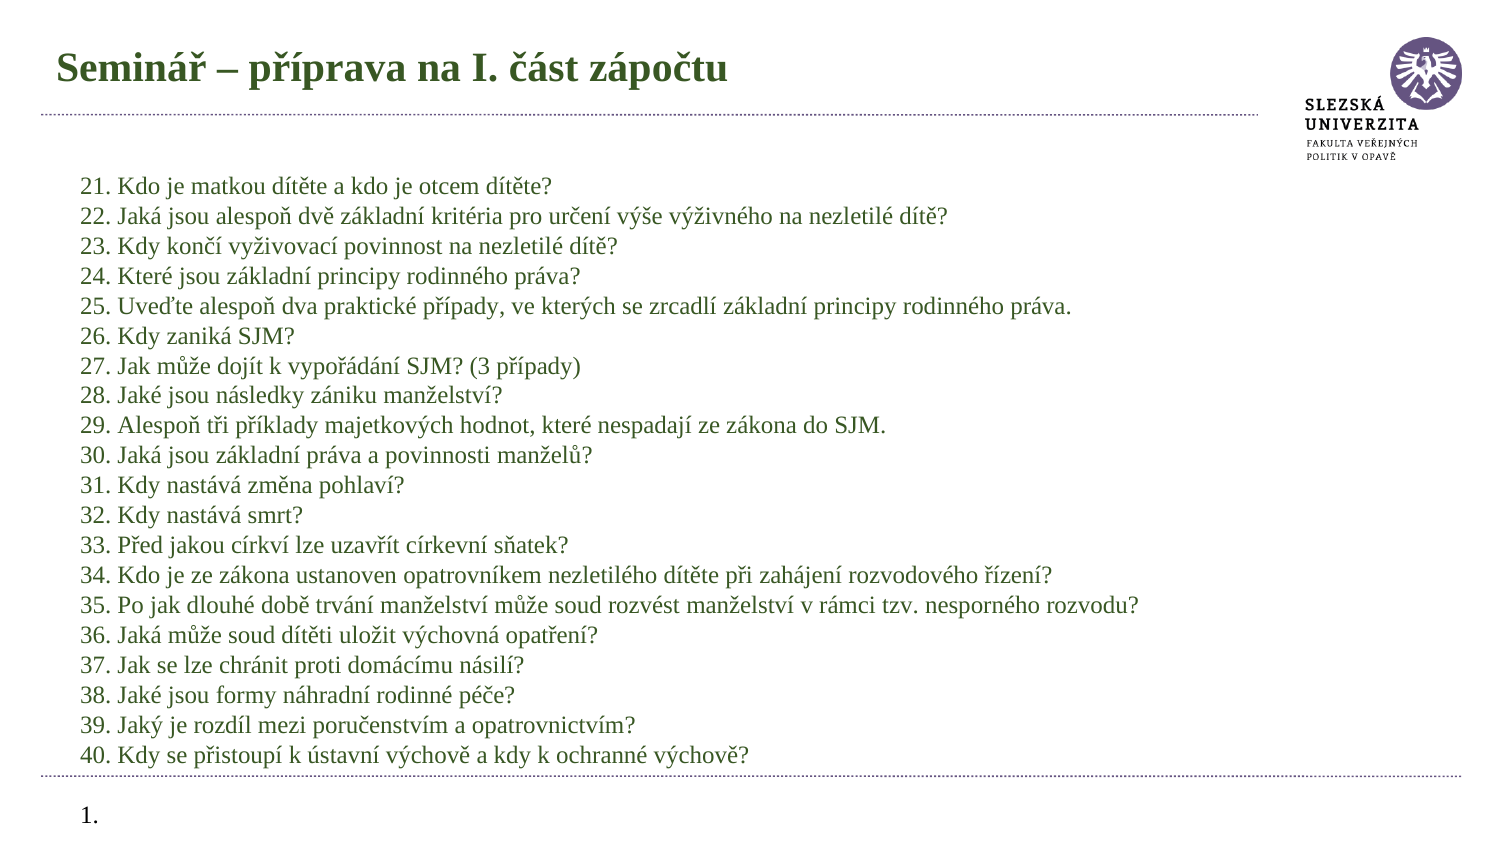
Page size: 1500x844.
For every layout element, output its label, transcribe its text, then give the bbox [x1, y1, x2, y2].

title Seminář – příprava na I. část zápočtu [41, 32, 1220, 116]
text_box 21. Kdo je matkou dítěte a kdo je otcem dítěte? 22. Jaká jsou alespoň dvě základní kritéria pro určení výše výživného na nezletilé dítě? 23. Kdy končí vyživovací povinnost na nezletilé dítě? 24. Které jsou základní principy rodinného práva? 25. Uveďte alespoň dva praktické případy, ve kterých se zrcadlí základní principy rodinného práva. 26. Kdy zaniká SJM? 27. Jak může dojít k vypořádání SJM? (3 případy) 28. Jaké jsou následky zániku manželství? 29. Alespoň tři příklady majetkových hodnot, které nespadají ze zákona do SJM. 30. Jaká jsou základní práva a povinnosti manželů? 31. Kdy nastává změna pohlaví? 32. Kdy nastává smrt? 33. Před jakou církví lze uzavřít církevní sňatek? 34. Kdo je ze zákona ustanoven opatrovníkem nezletilého dítěte při zahájení rozvodového řízení? 35. Po jak dlouhé době trvání manželství může soud rozvést manželství v rámci tzv. nesporného rozvodu? 36. Jaká může soud dítěti uložit výchovná opatření? 37. Jak se lze chránit proti domácímu násilí? 38. Jaké jsou formy náhradní rodinné péče? 39. Jaký je rozdíl mezi poručenstvím a opatrovnictvím? 40. Kdy se přistoupí k ústavní výchově a kdy k ochranné výchově? [64, 161, 1336, 844]
